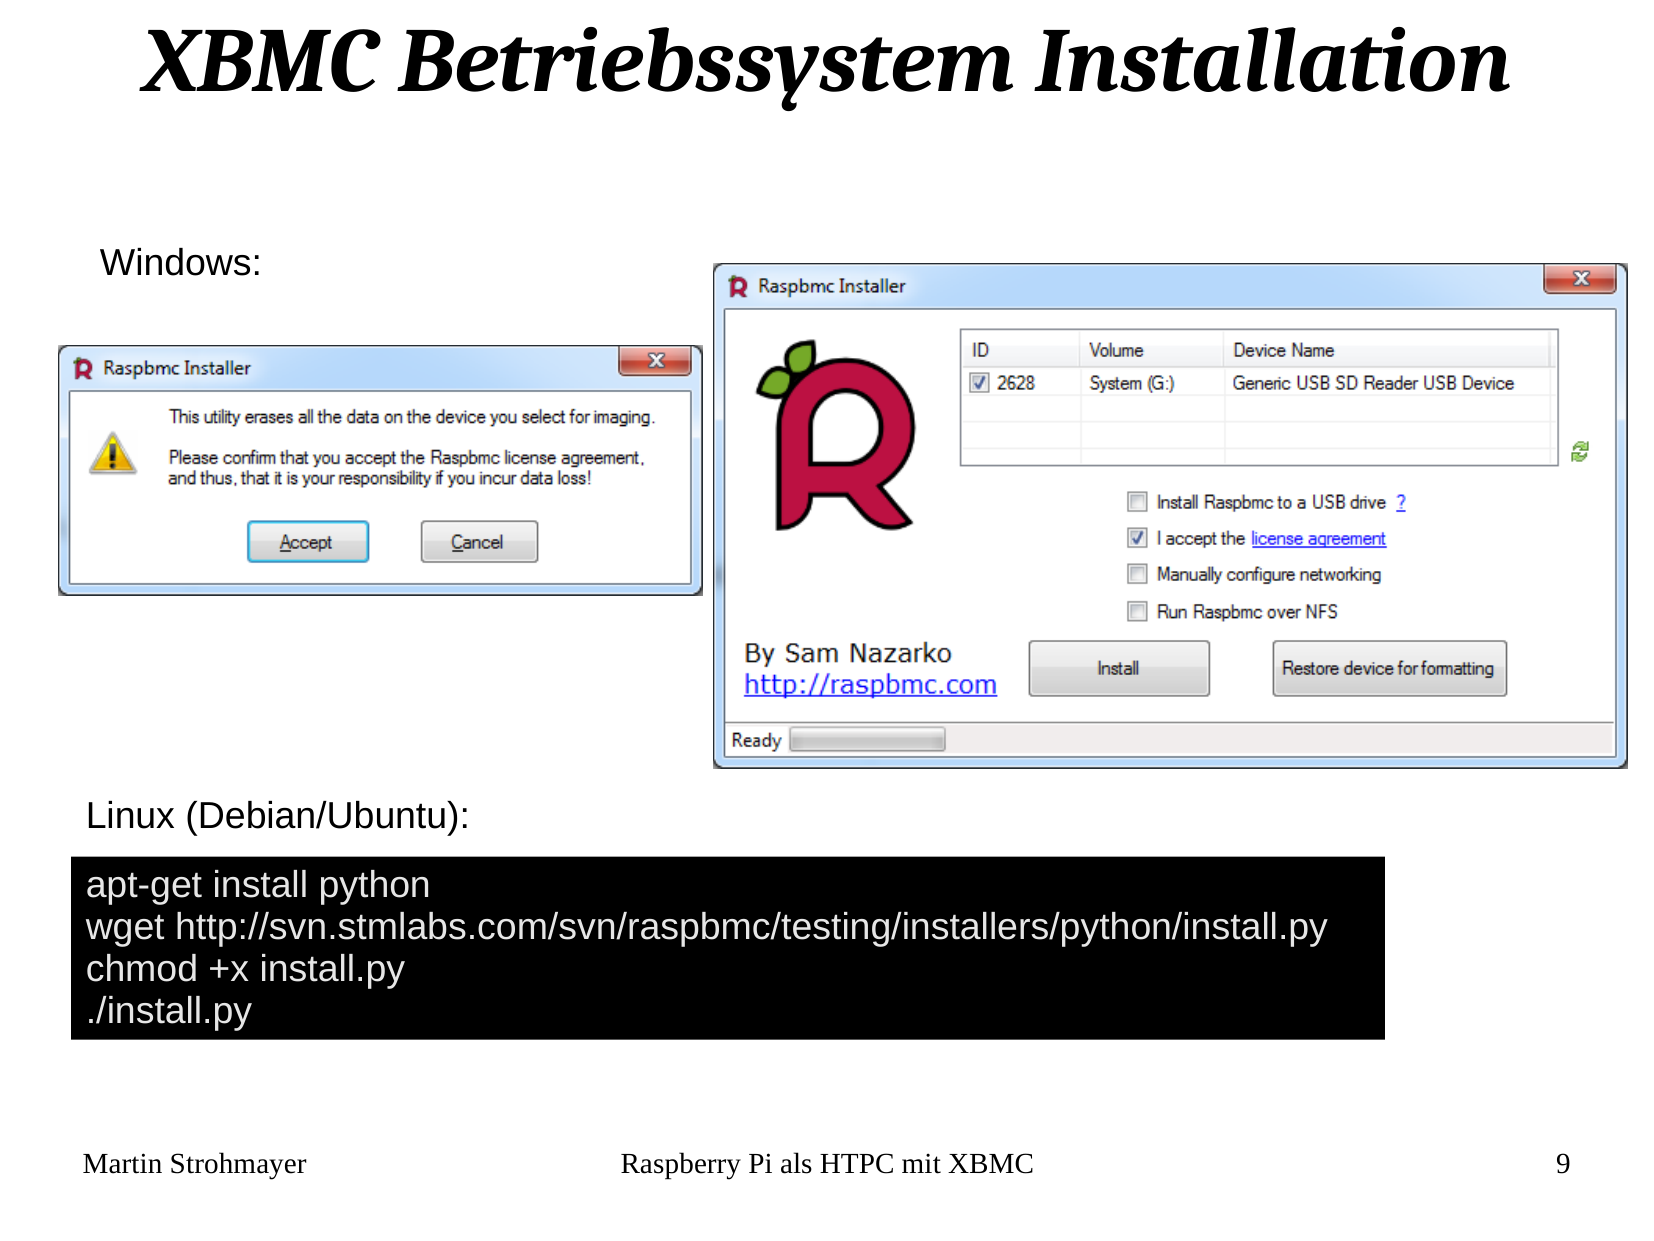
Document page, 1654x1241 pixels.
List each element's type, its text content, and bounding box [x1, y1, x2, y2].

picture [713, 263, 1628, 769]
text_box Windows: [85, 234, 593, 313]
text_box Linux (Debian/Ubuntu): [71, 786, 579, 866]
picture [58, 345, 703, 596]
text_box apt-get install python wget http://svn.stmlabs.com/svn/raspbmc/testing/installers/python/install.py chmod +x install.py ./install.py [71, 856, 1385, 1040]
title XBMC Betriebssystem Installation [3, 7, 1654, 116]
